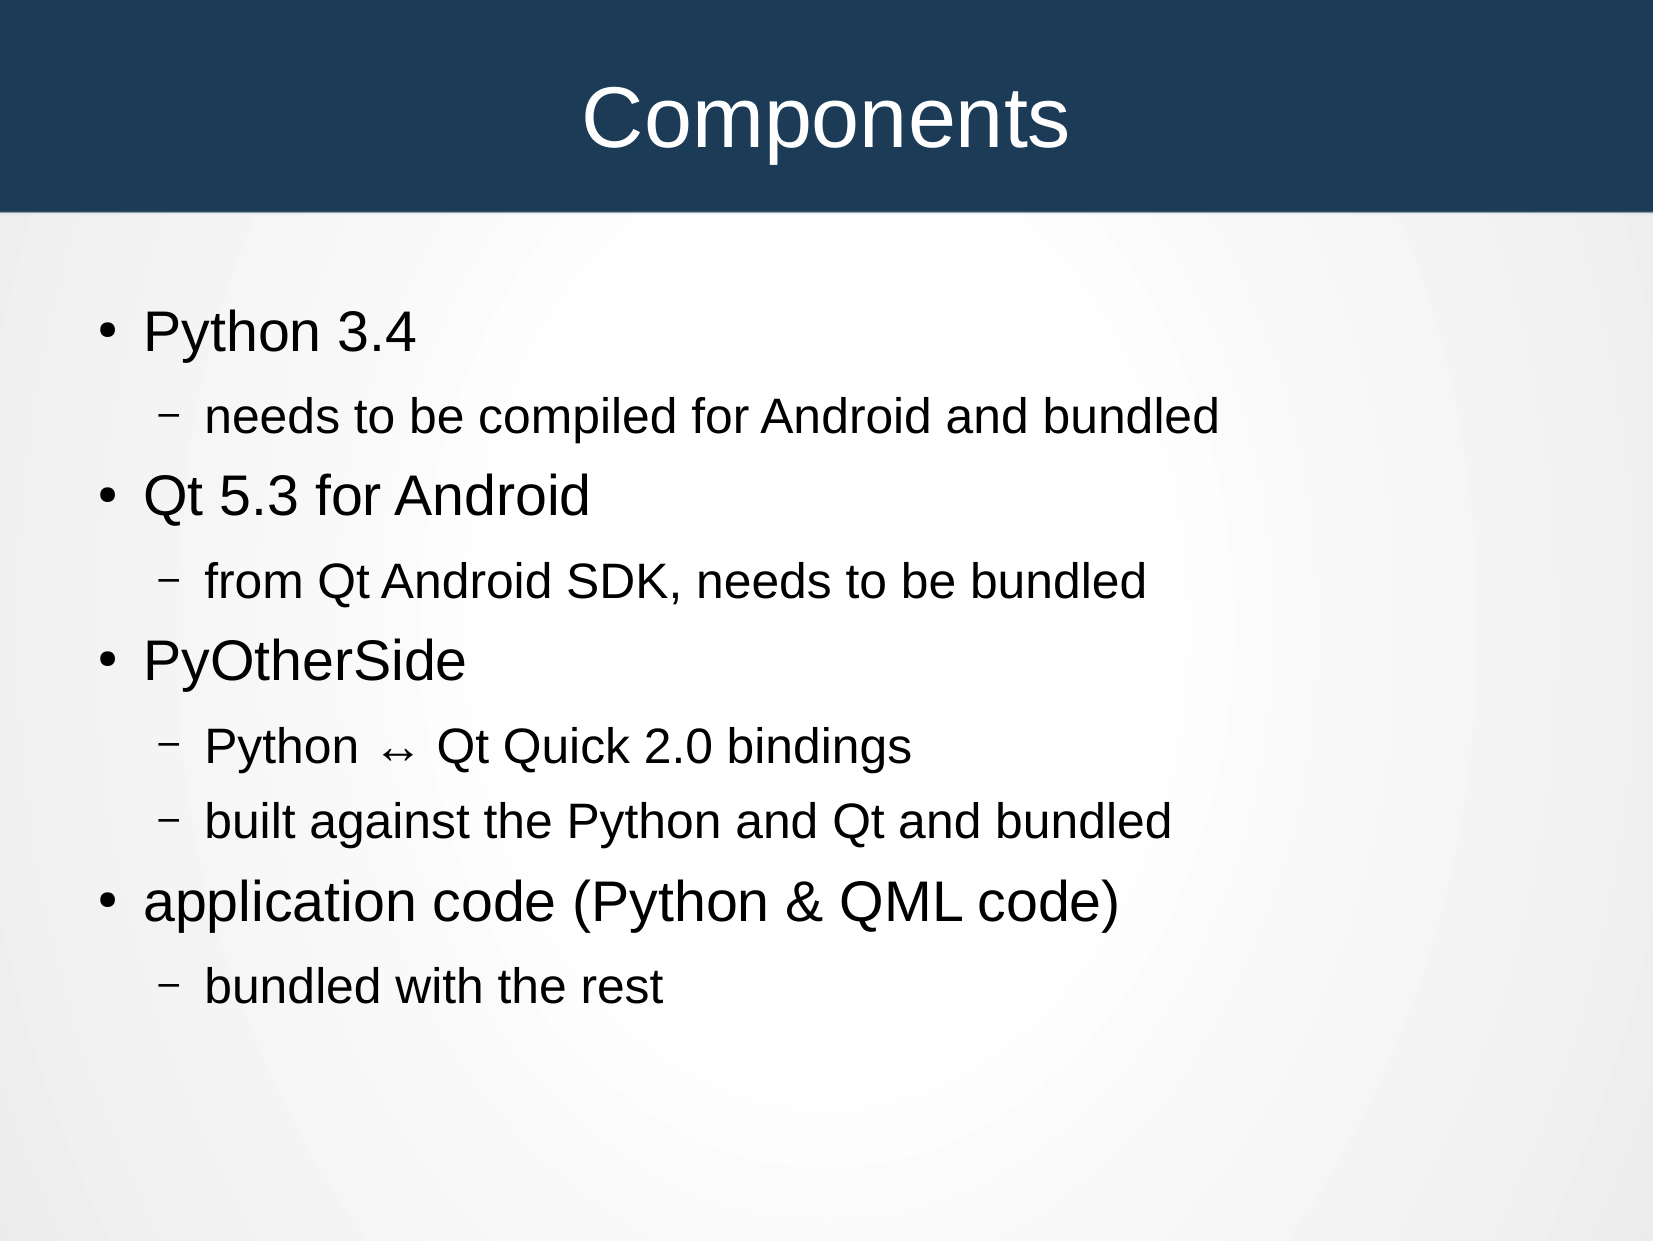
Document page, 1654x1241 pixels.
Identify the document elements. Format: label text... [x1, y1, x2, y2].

picture [0, 0, 1653, 1241]
title Components [82, 47, 1571, 189]
list Python 3.4 needs to be compiled for Android and bundled Qt 5.3 for Android from Qt Android SDK, needs to be bundled PyOtherSide Python ↔ Qt Quick 2.0 bindings built against the Python and Qt and bundled application code (Python & QML code) bundled with the rest [82, 299, 1571, 1019]
